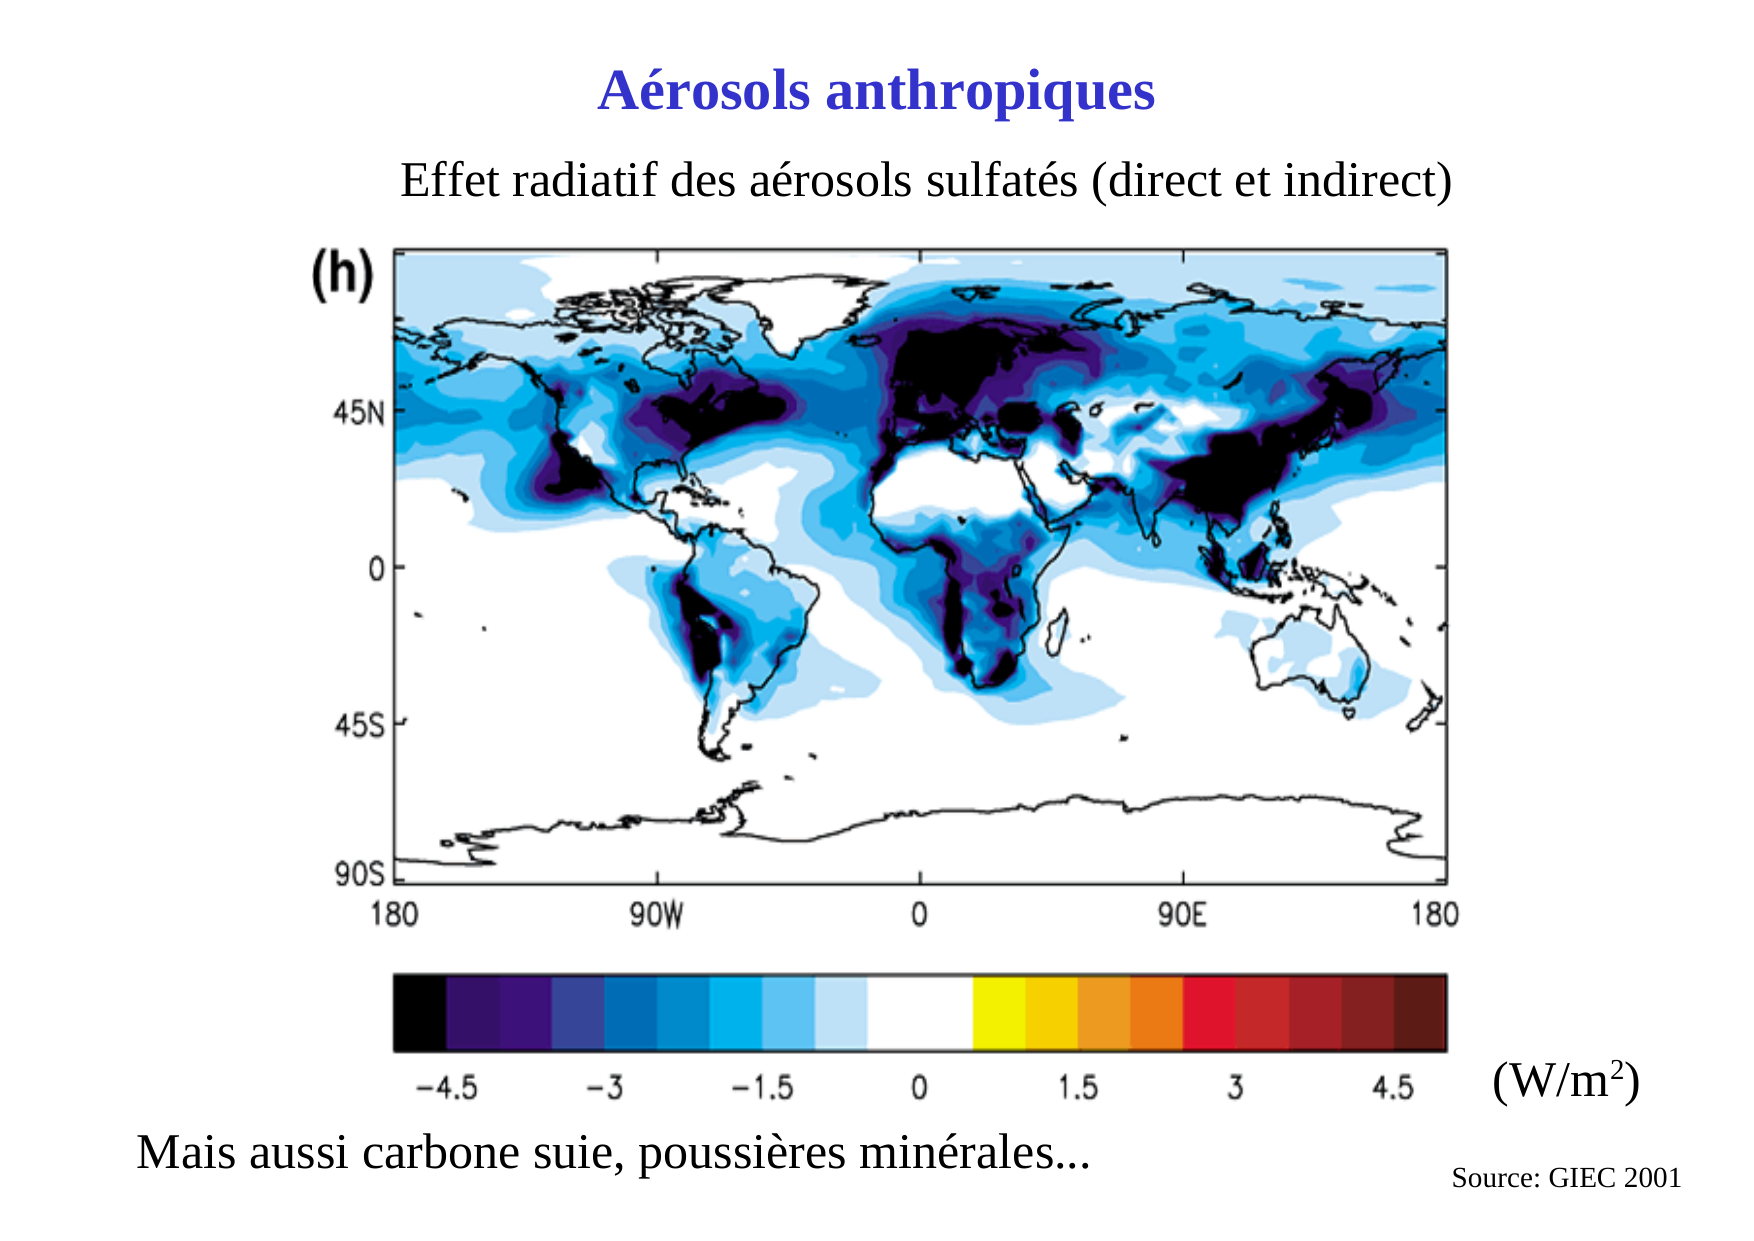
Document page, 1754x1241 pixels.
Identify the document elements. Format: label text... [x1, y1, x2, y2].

text_box Mais aussi carbone suie, poussières minérales... [136, 1123, 1154, 1180]
text_box (W/m2) [1492, 1051, 1655, 1108]
picture [312, 235, 1476, 1118]
text_box Source: GIEC 2001 [1199, 1153, 1698, 1202]
text_box Effet radiatif des aérosols sulfatés (direct et indirect) [345, 152, 1510, 208]
text_box Aérosols anthropiques [556, 48, 1198, 131]
